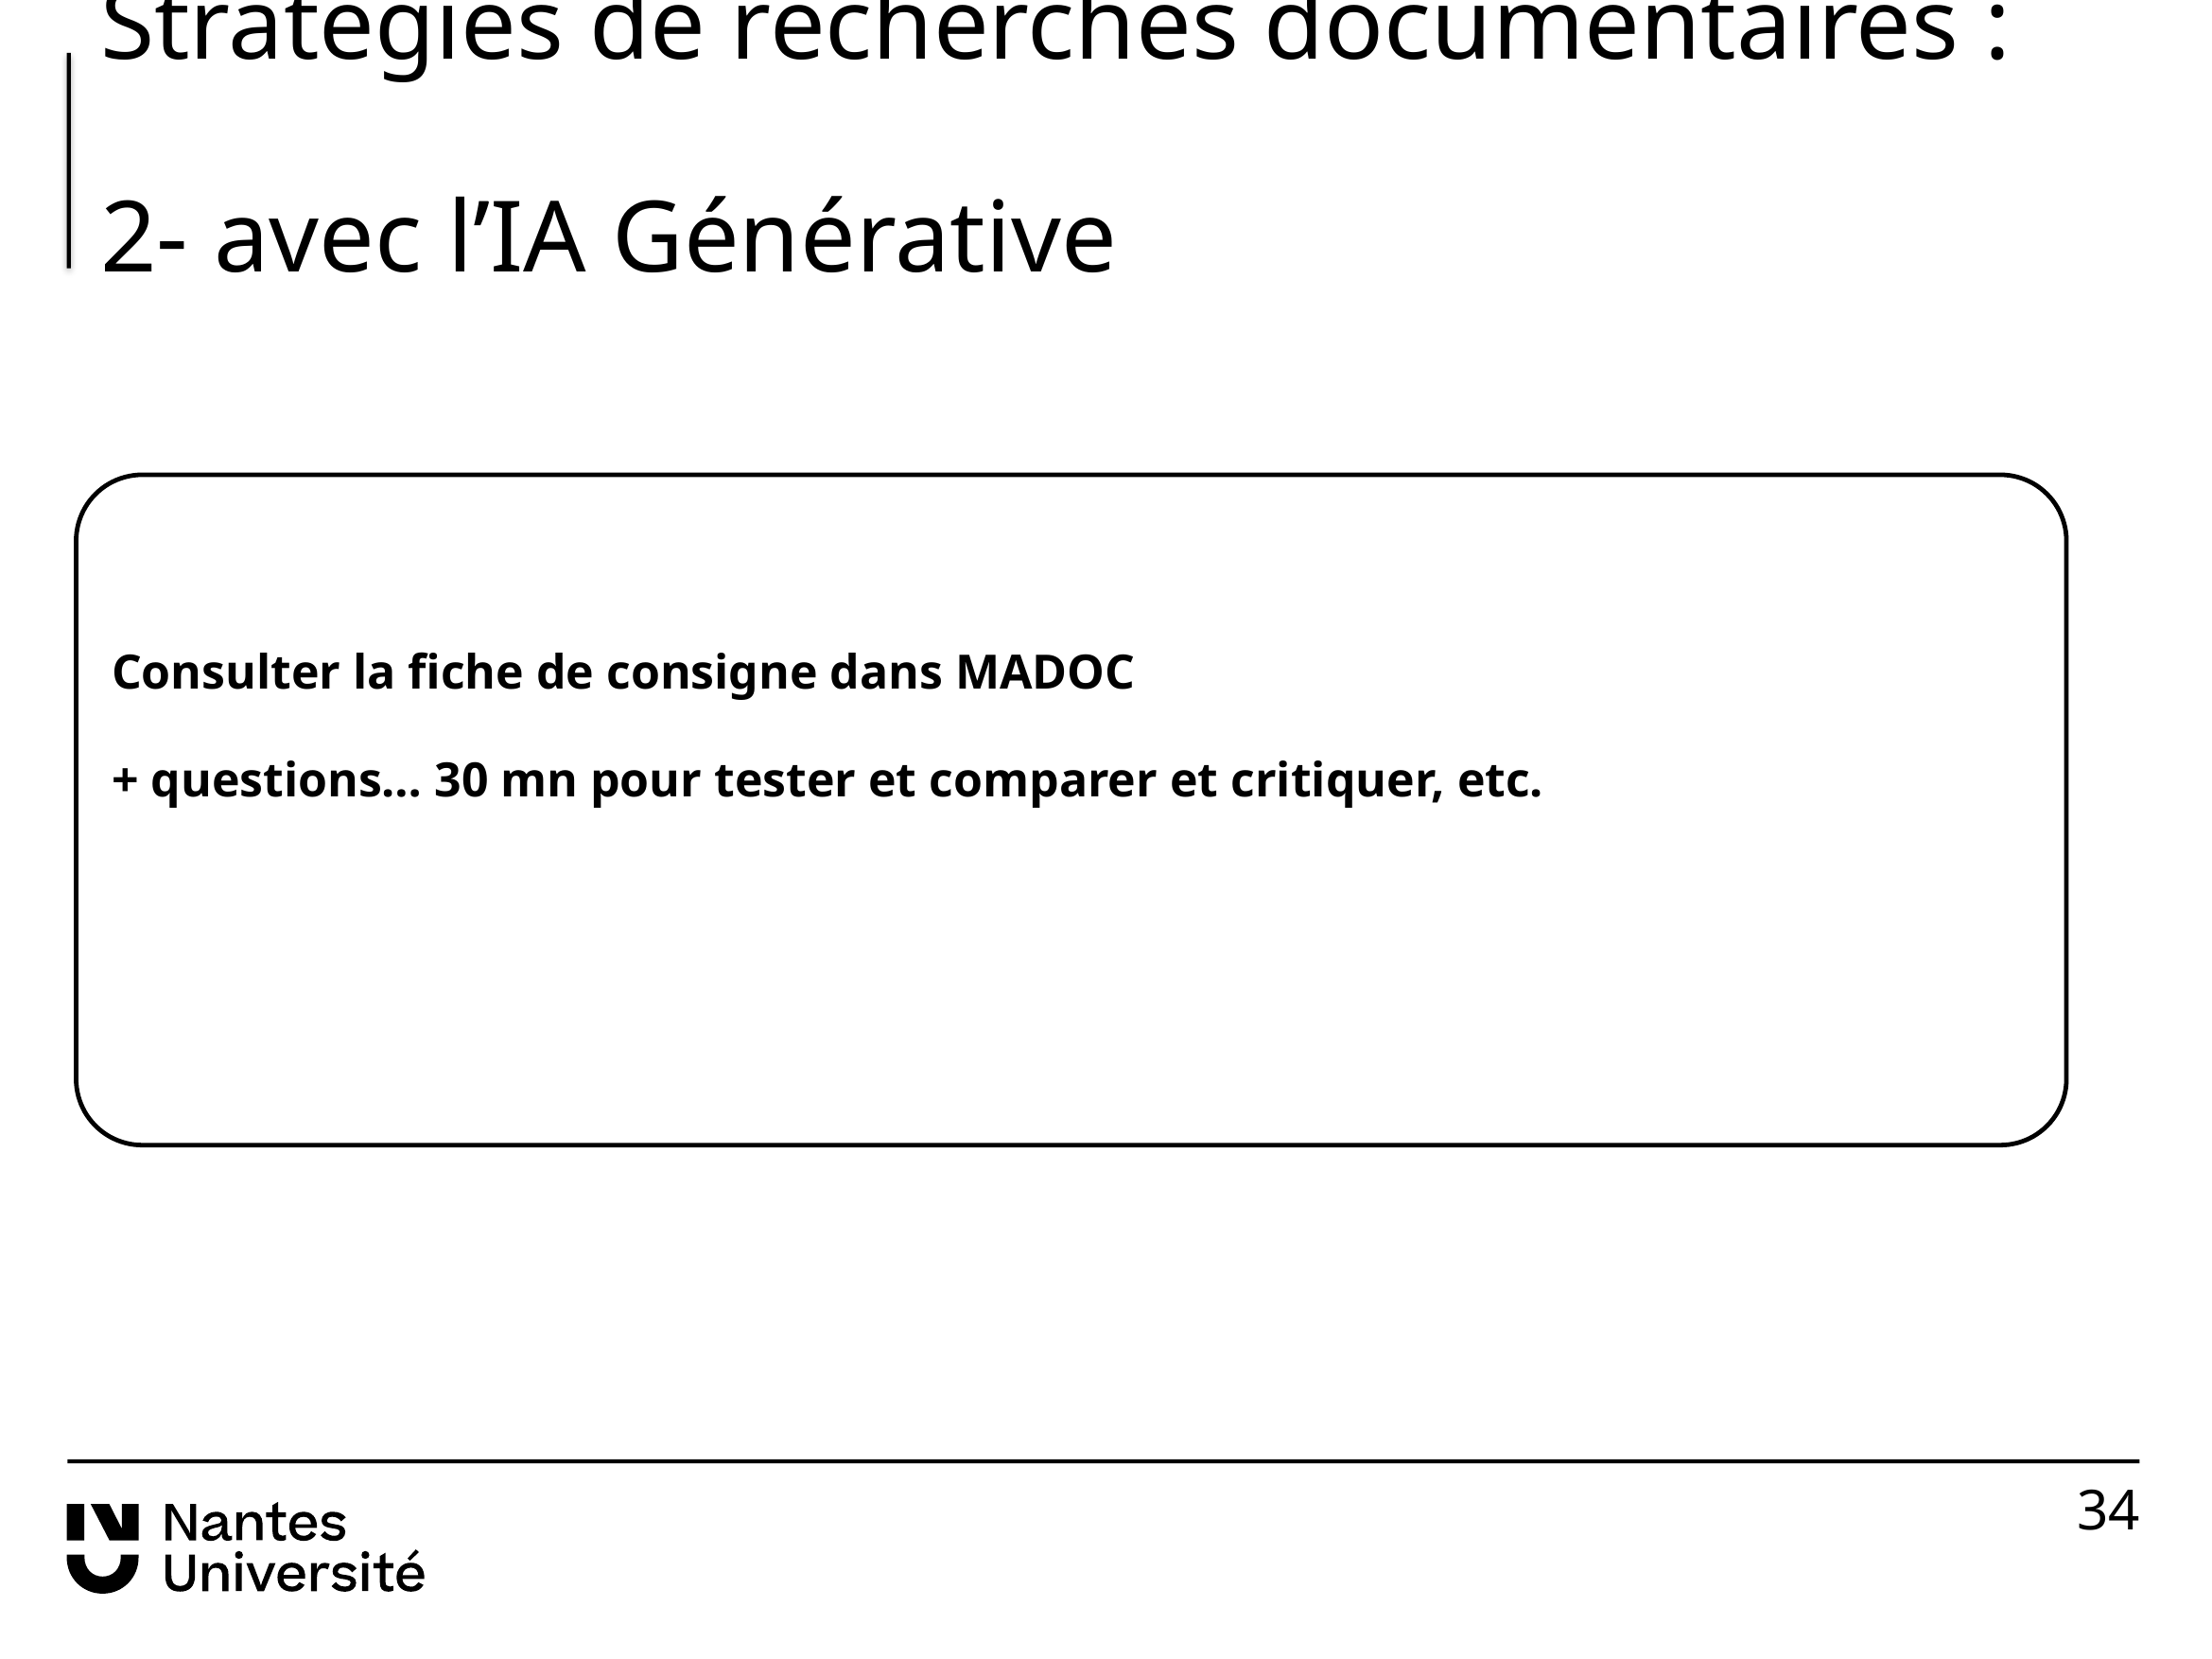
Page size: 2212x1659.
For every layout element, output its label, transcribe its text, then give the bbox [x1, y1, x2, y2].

title Stratégies de recherches documentaires : 2- avec l’IA Générative [100, 53, 2023, 215]
text_box Consulter la fiche de consigne dans MADOC + questions… 30 mn pour tester et comparer et critiquer, etc. [76, 474, 2067, 1145]
slide_number <numéro> [1815, 1478, 2140, 1546]
